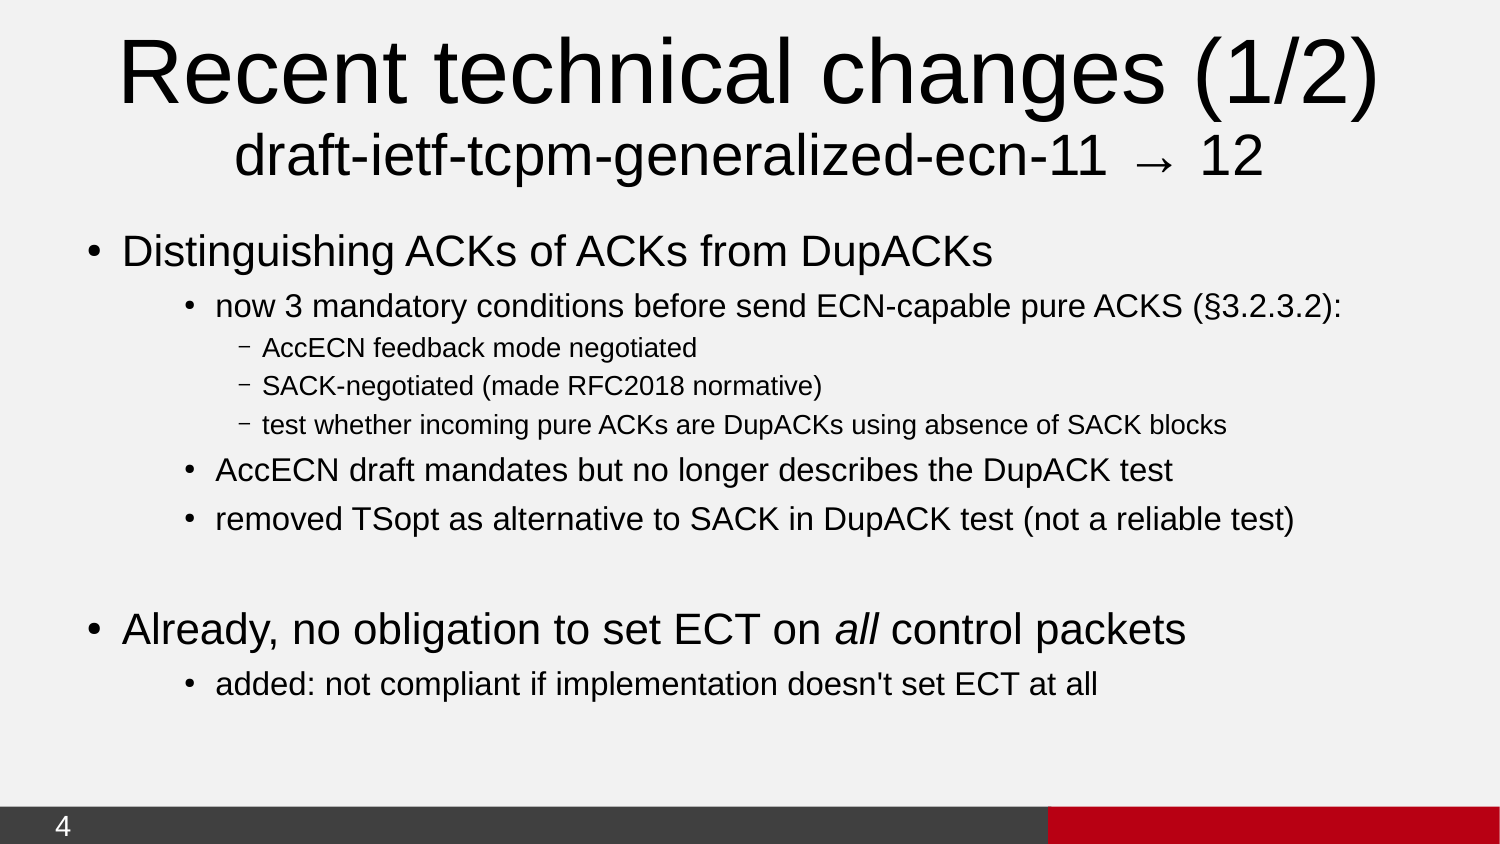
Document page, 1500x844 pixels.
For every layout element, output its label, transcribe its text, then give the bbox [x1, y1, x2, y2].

list Distinguishing ACKs of ACKs from DupACKs now 3 mandatory conditions before send ECN-capable pure ACKS (§3.2.3.2): AccECN feedback mode negotiated SACK-negotiated (made RFC2018 normative) test whether incoming pure ACKs are DupACKs using absence of SACK blocks AccECN draft mandates but no longer describes the DupACK test removed TSopt as alternative to SACK in DupACK test (not a reliable test) Already, no obligation to set ECT on all control packets added: not compliant if implementation doesn't set ECT at all [75, 226, 1425, 717]
title Recent technical changes (1/2) draft-ietf-tcpm-generalized-ecn-11 → 12 [75, 20, 1425, 188]
